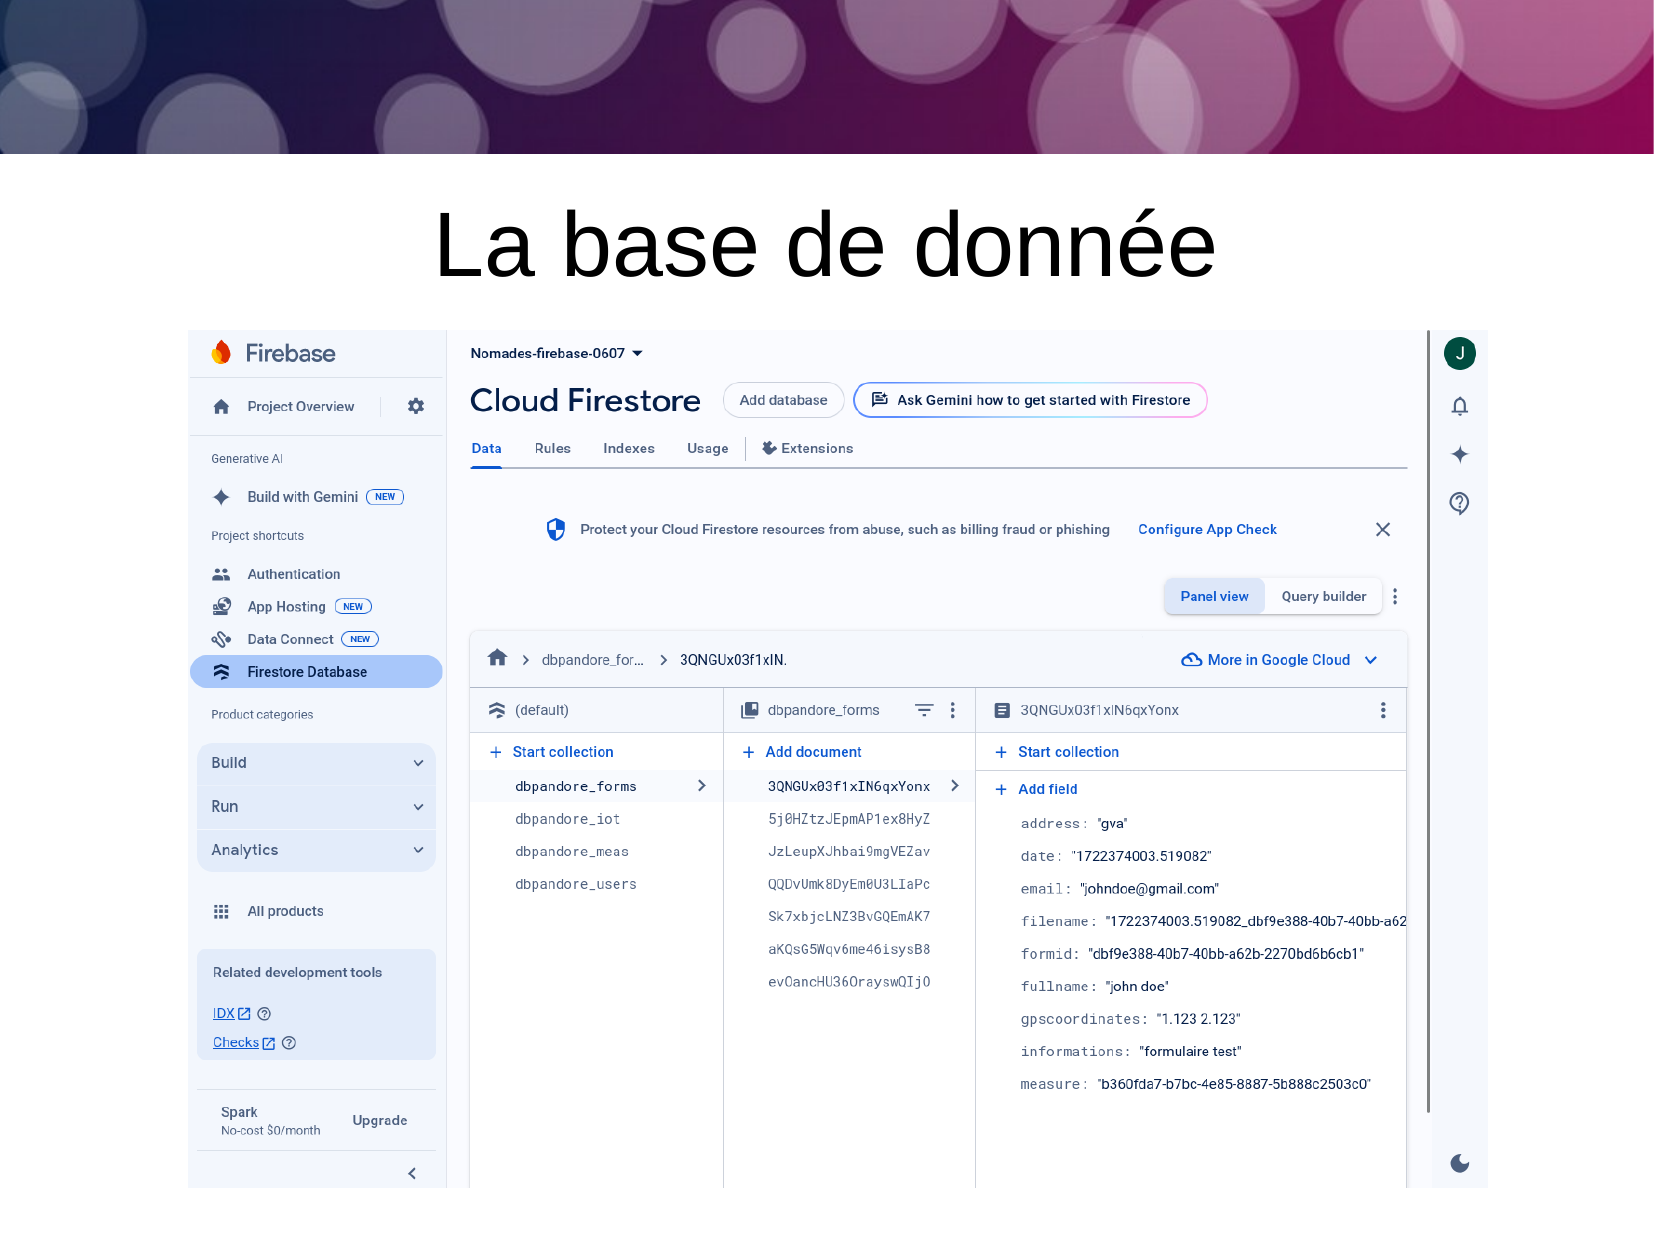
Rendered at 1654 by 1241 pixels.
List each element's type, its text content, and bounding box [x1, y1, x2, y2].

picture [0, 0, 1654, 154]
picture [188, 330, 1488, 1189]
title La base de donnée [82, 159, 1571, 331]
